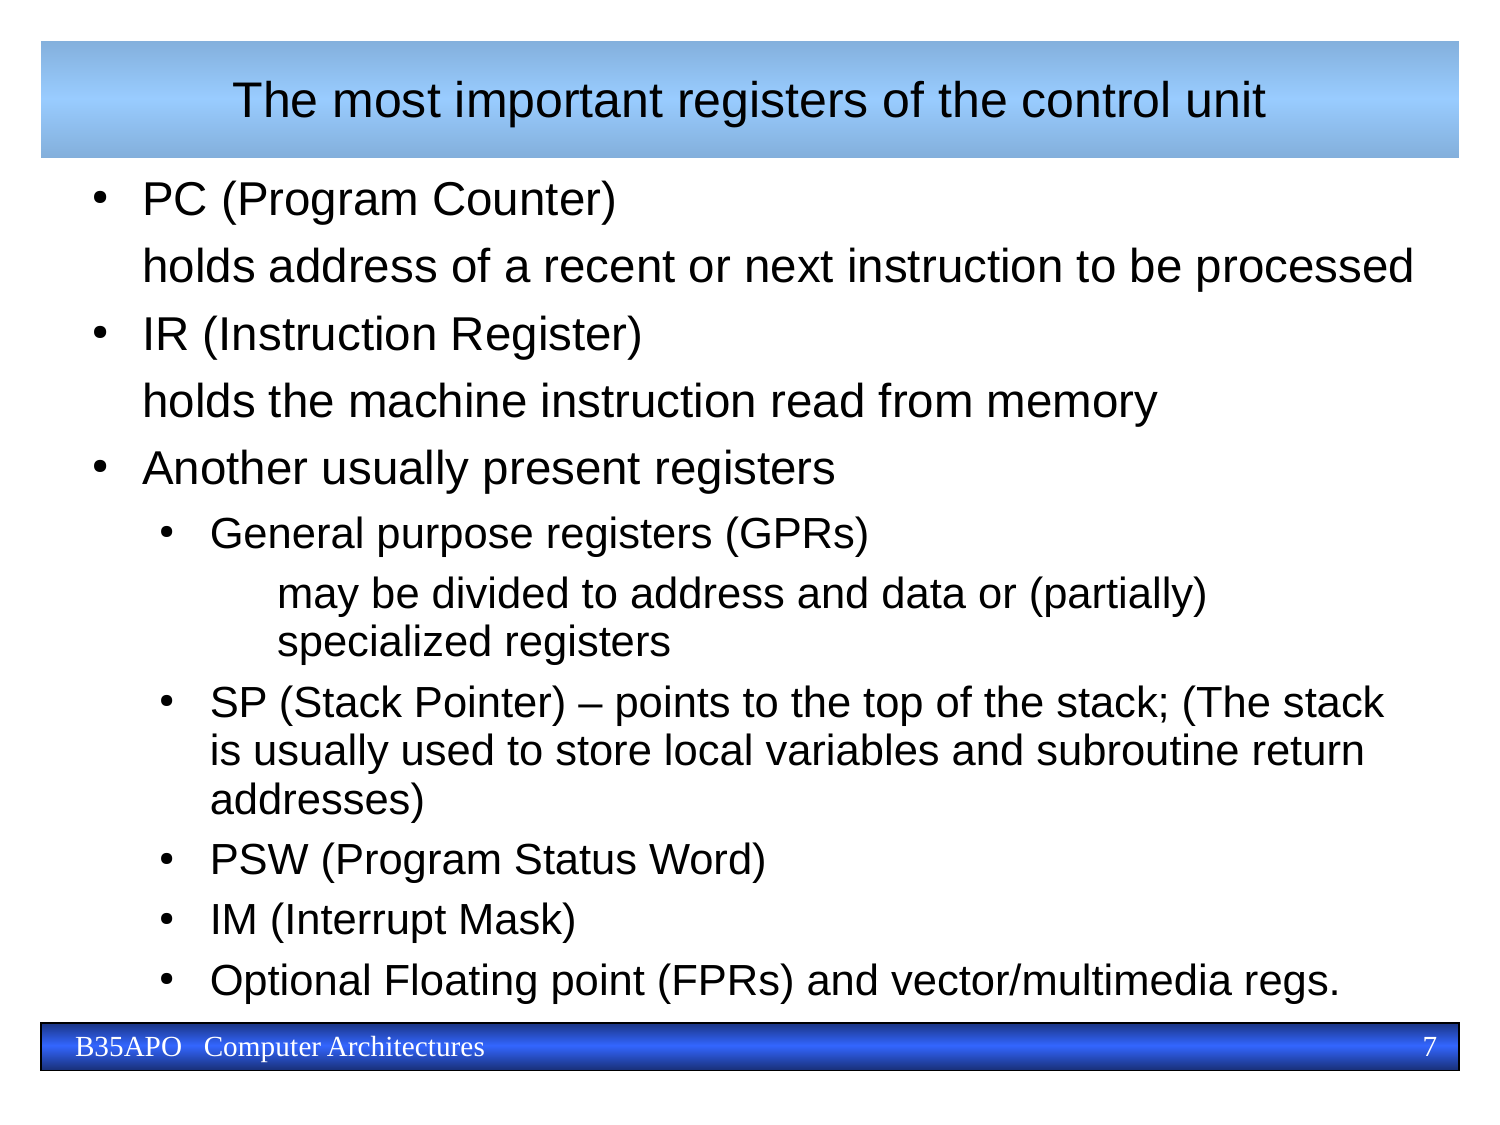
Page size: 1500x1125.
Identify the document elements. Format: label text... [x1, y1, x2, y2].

list PC (Program Counter) holds address of a recent or next instruction to be processed IR (Instruction Register) holds the machine instruction read from memory Another usually present registers General purpose registers (GPRs) may be divided to address and data or (partially) specialized registers SP (Stack Pointer) – points to the top of the stack; (The stack is usually used to store local variables and subroutine return addresses) PSW (Program Status Word) IM (Interrupt Mask) Optional Floating point (FPRs) and vector/multimedia regs. [75, 172, 1426, 1013]
title The most important registers of the control unit [41, 41, 1459, 158]
